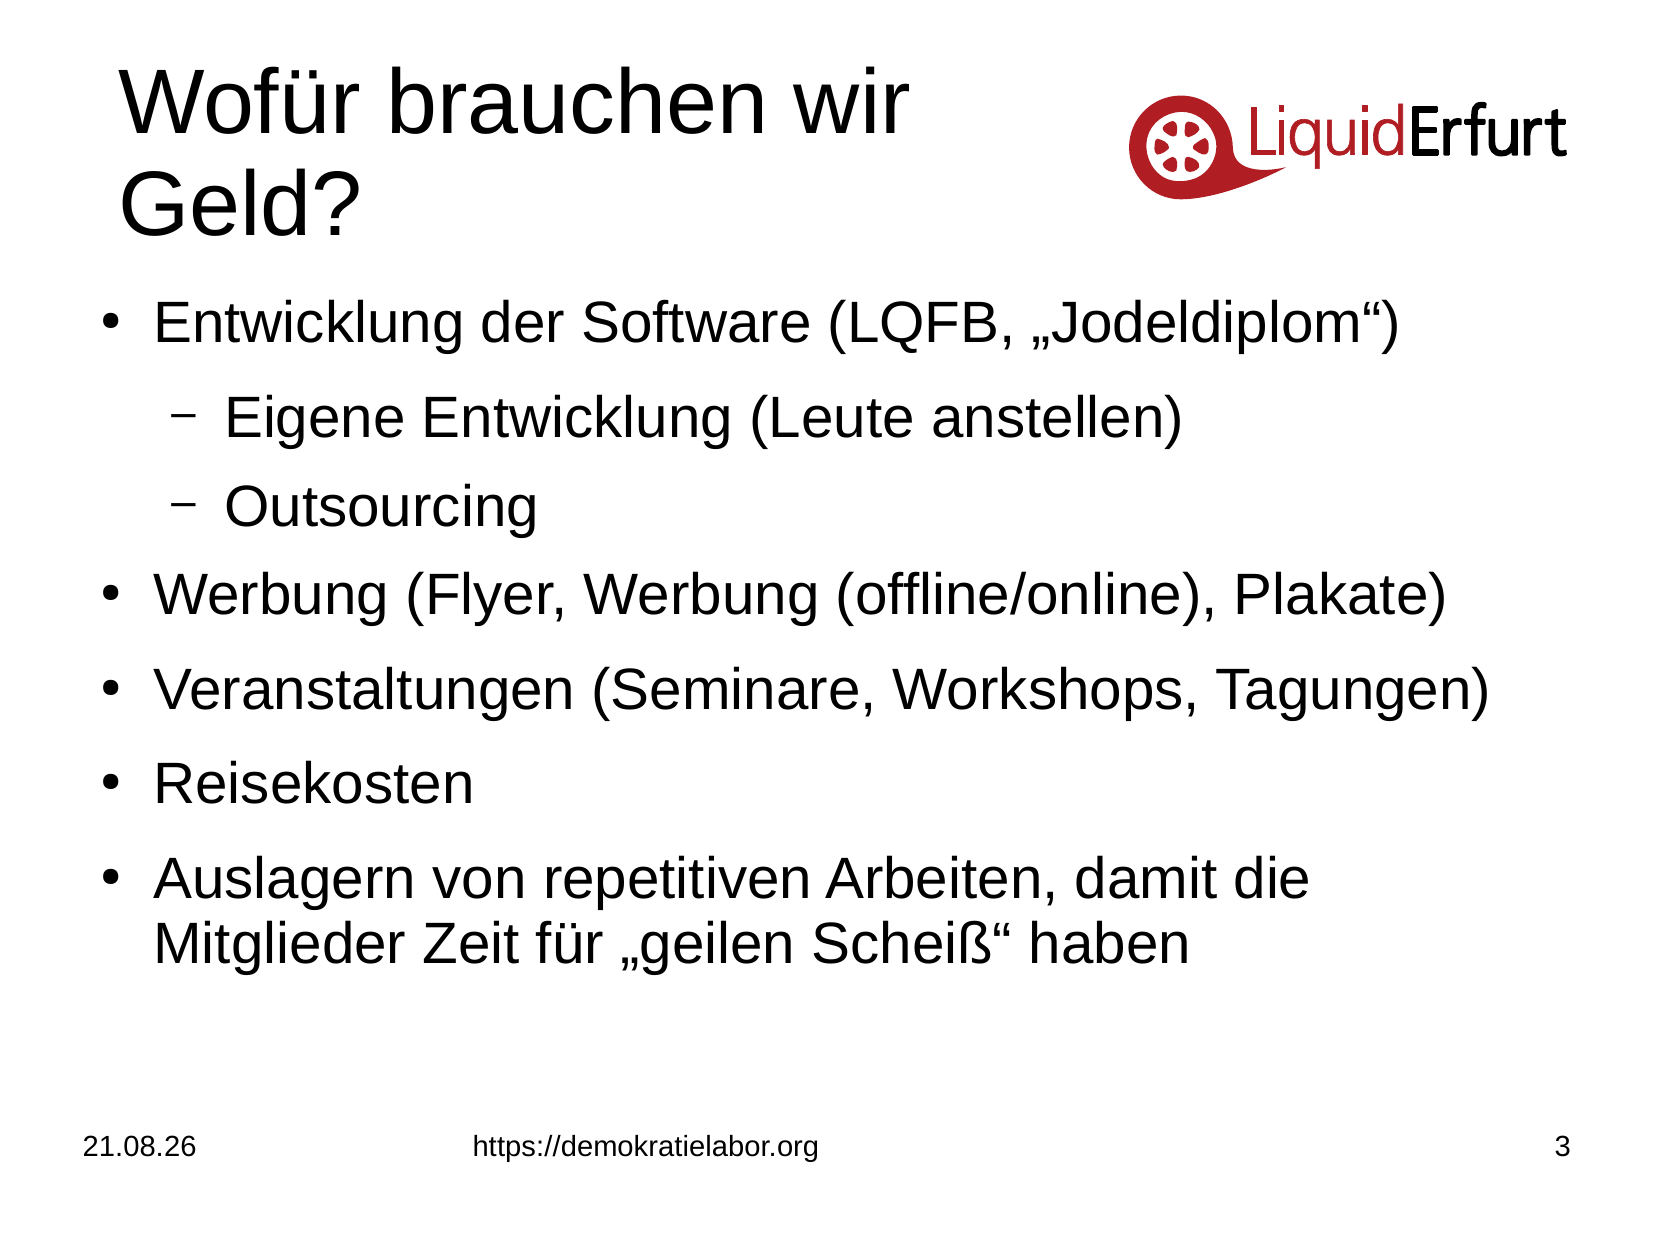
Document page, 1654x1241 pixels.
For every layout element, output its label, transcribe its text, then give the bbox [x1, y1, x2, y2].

title Wofür brauchen wir Geld? [82, 49, 1571, 257]
list Entwicklung der Software (LQFB, „Jodeldiplom“) Eigene Entwicklung (Leute anstellen) Outsourcing Werbung (Flyer, Werbung (offline/online), Plakate) Veranstaltungen (Seminare, Workshops, Tagungen) Reisekosten Auslagern von repetitiven Arbeiten, damit die Mitglieder Zeit für „geilen Scheiß“ haben [82, 290, 1571, 1068]
